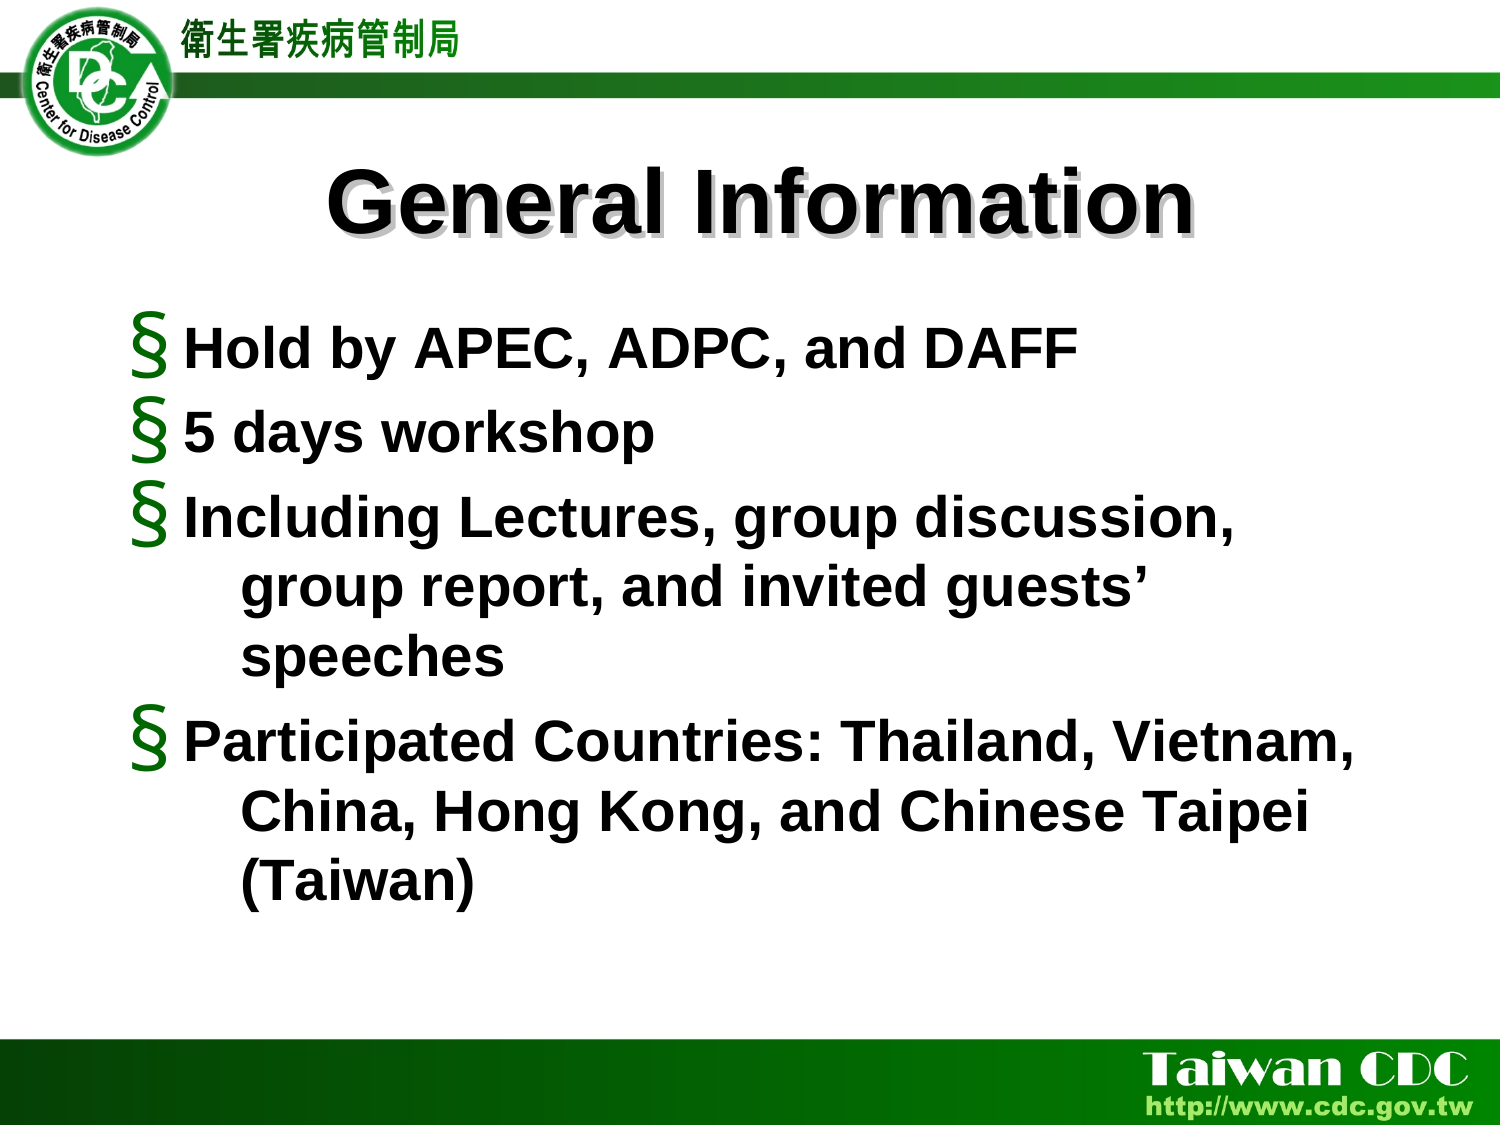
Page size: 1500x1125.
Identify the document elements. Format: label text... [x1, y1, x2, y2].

list Hold by APEC, ADPC, and DAFF 5 days workshop Including Lectures, group discussion, group report, and invited guests’ speeches Participated Countries: Thailand, Vietnam, China, Hong Kong, and Chinese Taipei (Taiwan) [112, 302, 1424, 929]
title General Information [123, 101, 1399, 293]
